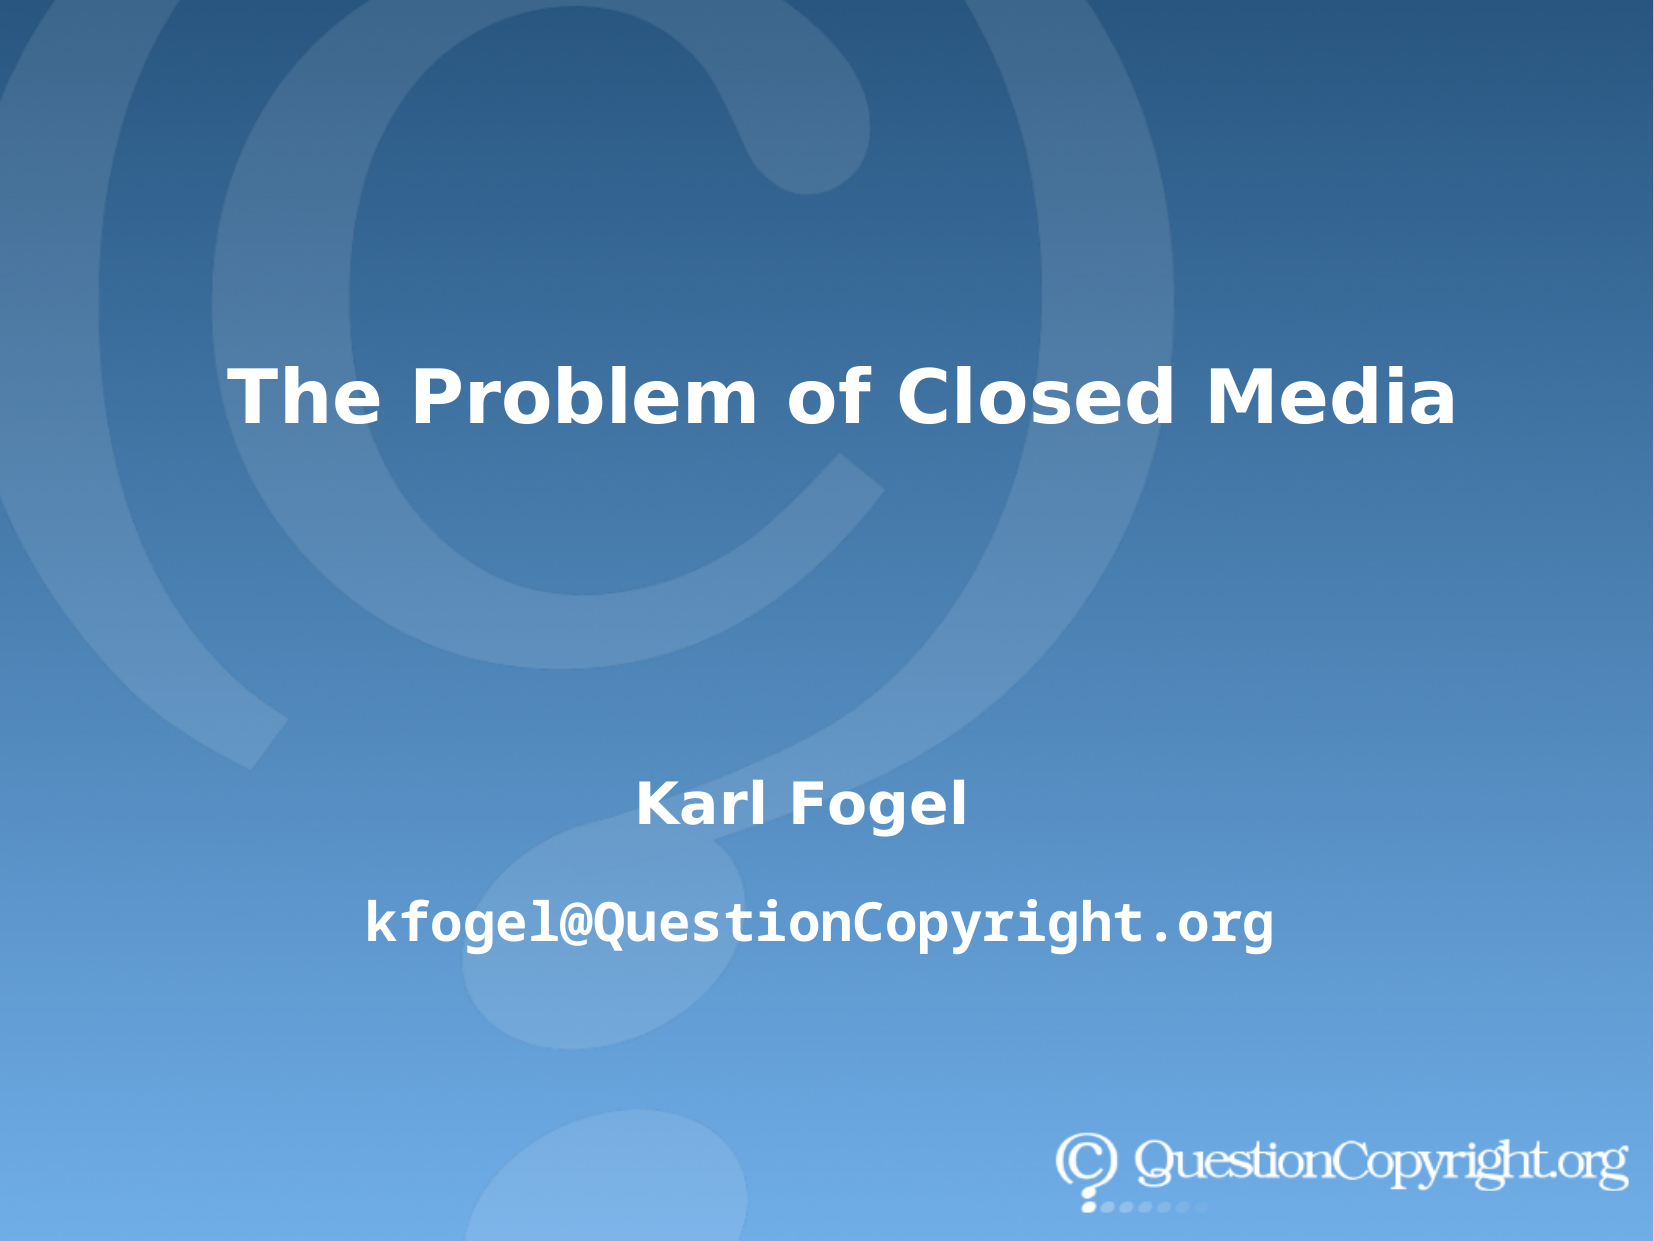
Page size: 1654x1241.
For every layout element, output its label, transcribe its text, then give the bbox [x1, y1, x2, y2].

picture [0, 0, 1654, 1241]
text_box The Problem of Closed Media [213, 346, 1476, 451]
text_box Karl Fogel [619, 763, 985, 846]
text_box kfogel@QuestionCopyright.org [350, 876, 1291, 982]
